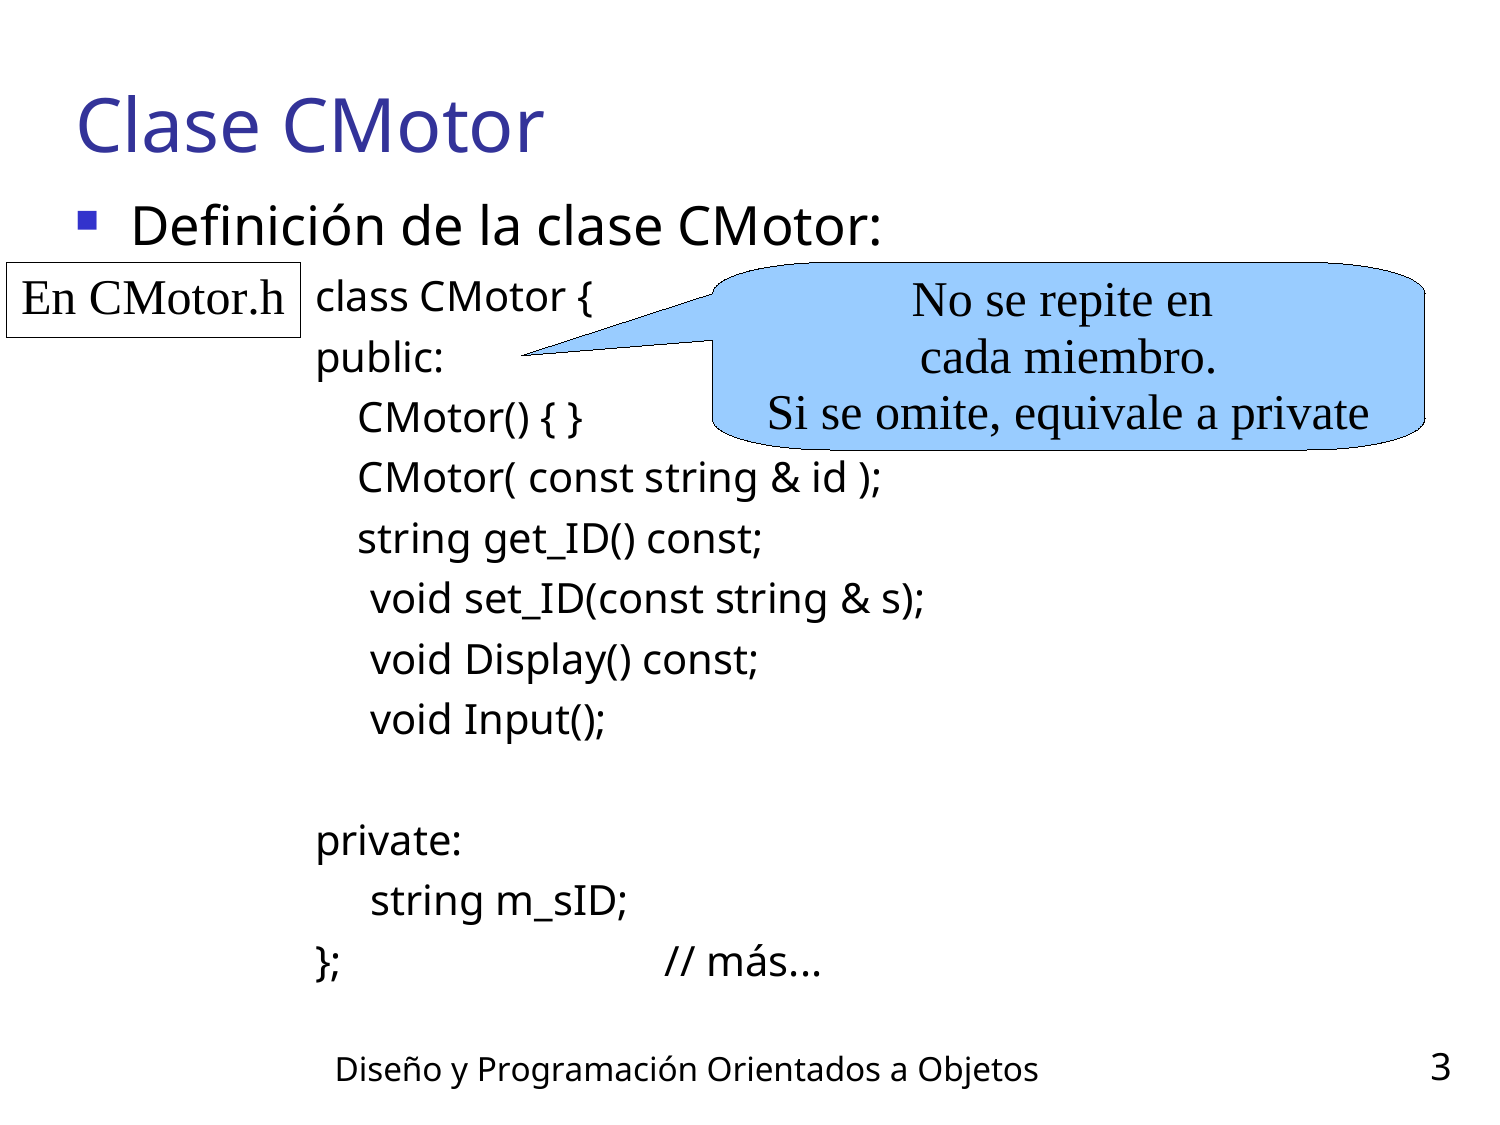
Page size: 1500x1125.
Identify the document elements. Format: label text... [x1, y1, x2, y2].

text_box class CMotor { public: CMotor() { } CMotor( const string & id ); string get_ID() const; void set_ID(const string & s); void Display() const; void Input(); private: string m_sID; }; // más... [299, 1051, 1375, 1075]
title Clase CMotor [75, 37, 1466, 200]
text_box En CMotor.h [6, 262, 298, 338]
text_box No se repite en cada miembro. Si se omite, equivale a private [521, 262, 1426, 451]
list Definición de la clase CMotor: [75, 187, 1462, 1051]
